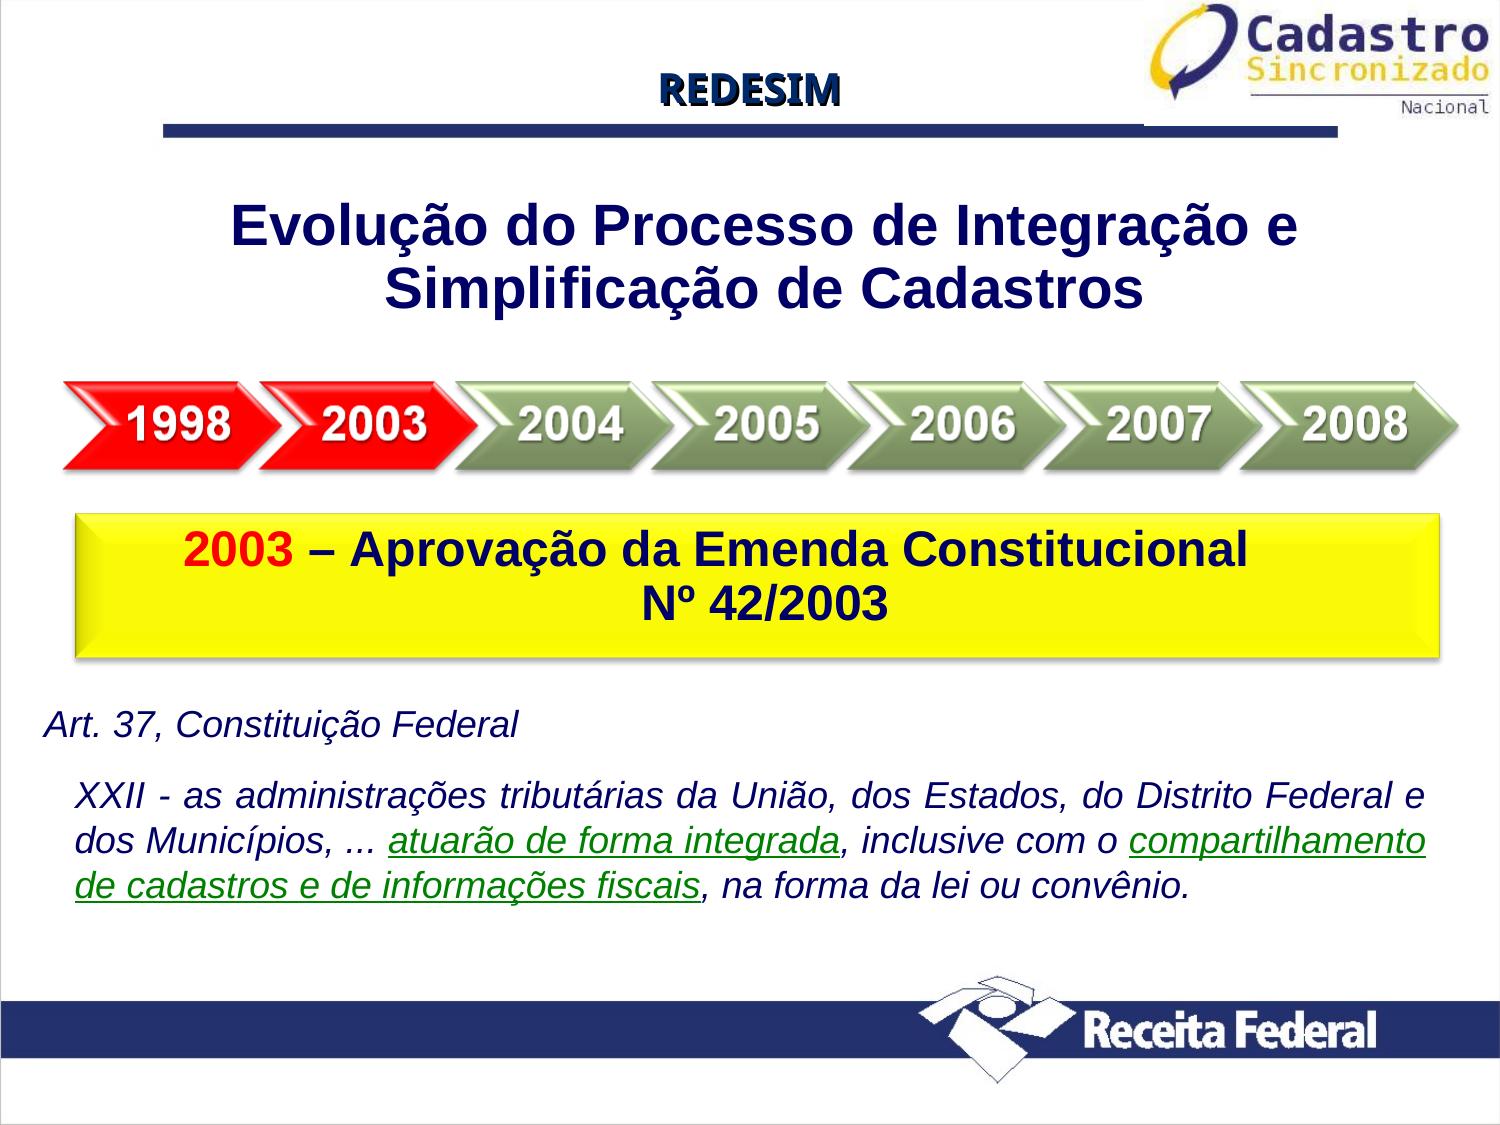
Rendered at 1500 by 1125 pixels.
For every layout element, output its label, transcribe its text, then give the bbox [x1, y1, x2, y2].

text_box REDESIM [171, 54, 1329, 121]
text_box Art. 37, Constituição Federal XXII - as administrações tributárias da União, dos Estados, do Distrito Federal e dos Municípios, ... atuarão de forma integrada, inclusive com o compartilhamento de cadastros e de informações fiscais, na forma da lei ou convênio. [29, 692, 1441, 991]
text_box 2003 – Aprovação da Emenda Constitucional Nº 42/2003 [76, 515, 1441, 658]
text_box Evolução do Processo de Integração e Simplificação de Cadastros [83, 187, 1447, 263]
picture [0, 0, 1500, 1125]
